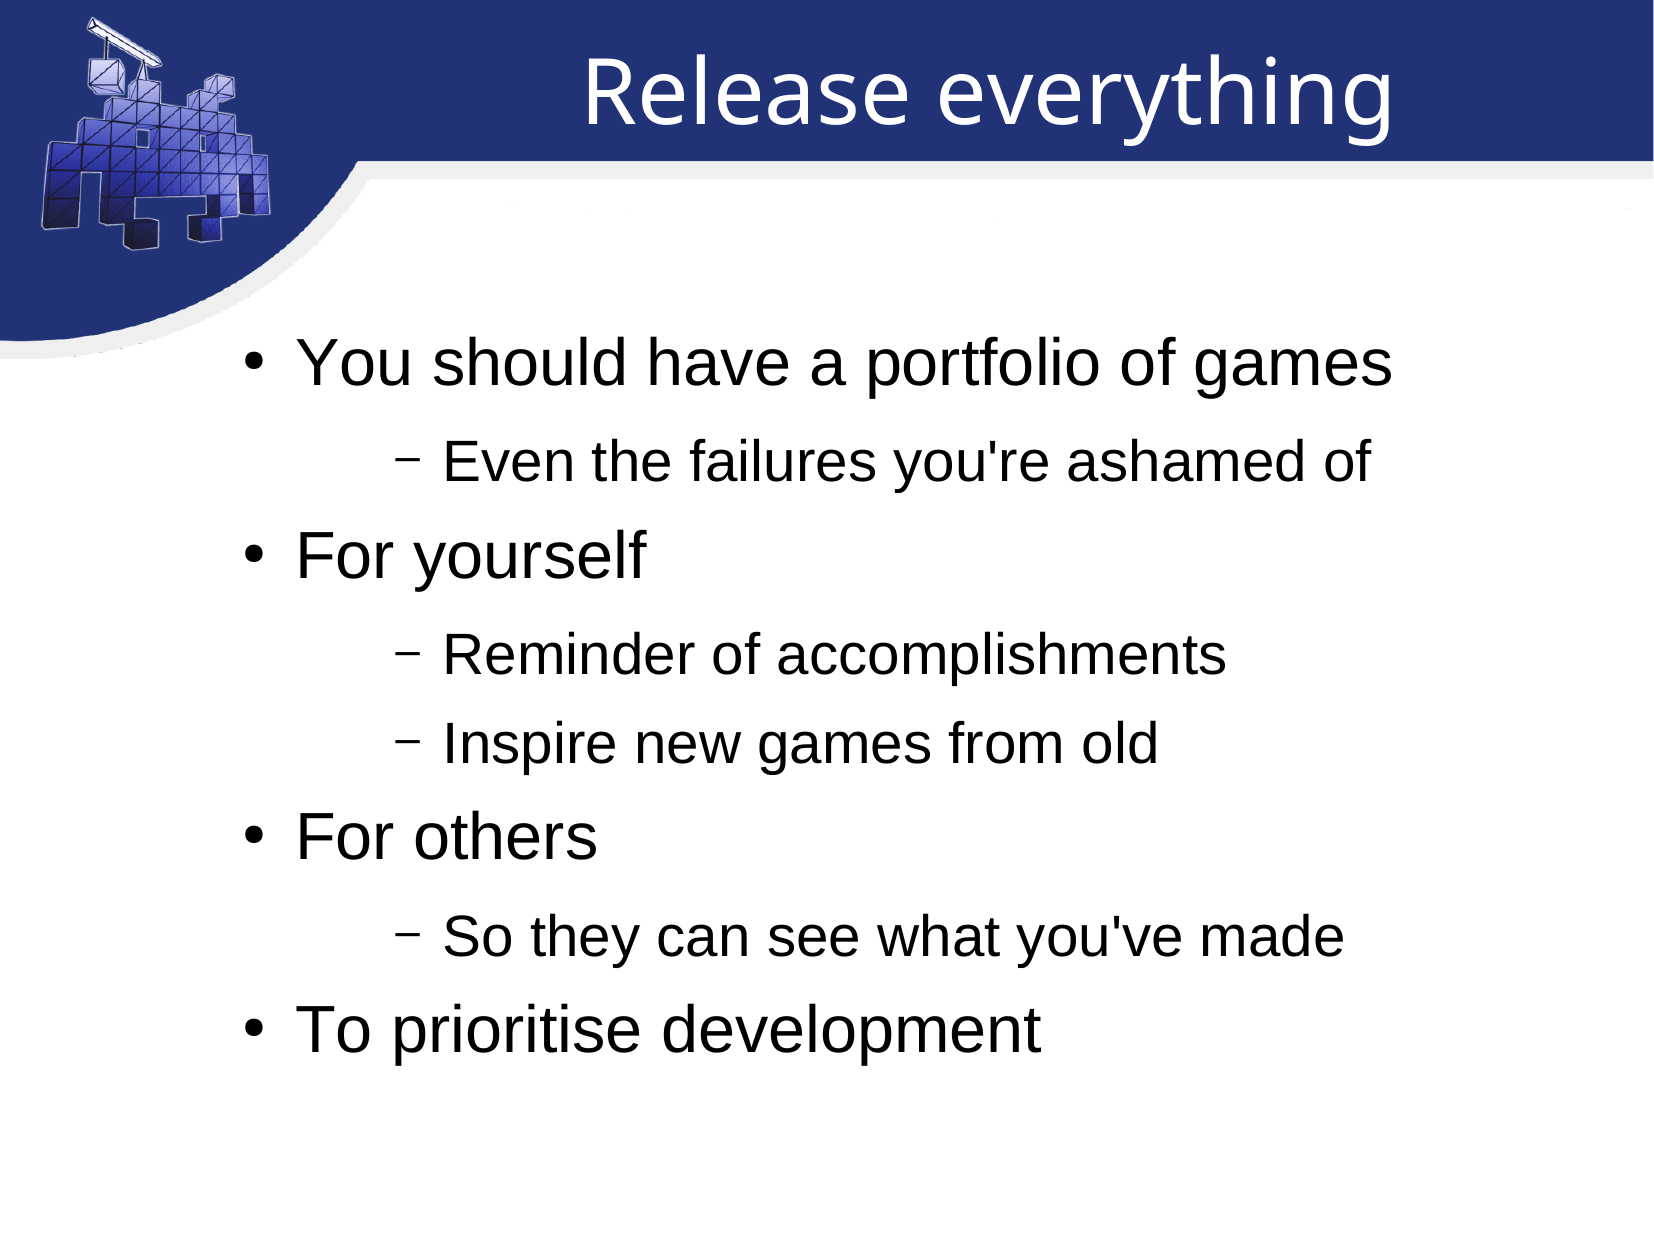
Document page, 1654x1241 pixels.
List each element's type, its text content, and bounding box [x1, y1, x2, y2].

list You should have a portfolio of games Even the failures you're ashamed of For yourself Reminder of accomplishments Inspire new games from old For others So they can see what you've made To prioritise development [206, 324, 1595, 1078]
picture [0, 0, 1654, 443]
title Release everything [354, 35, 1625, 142]
